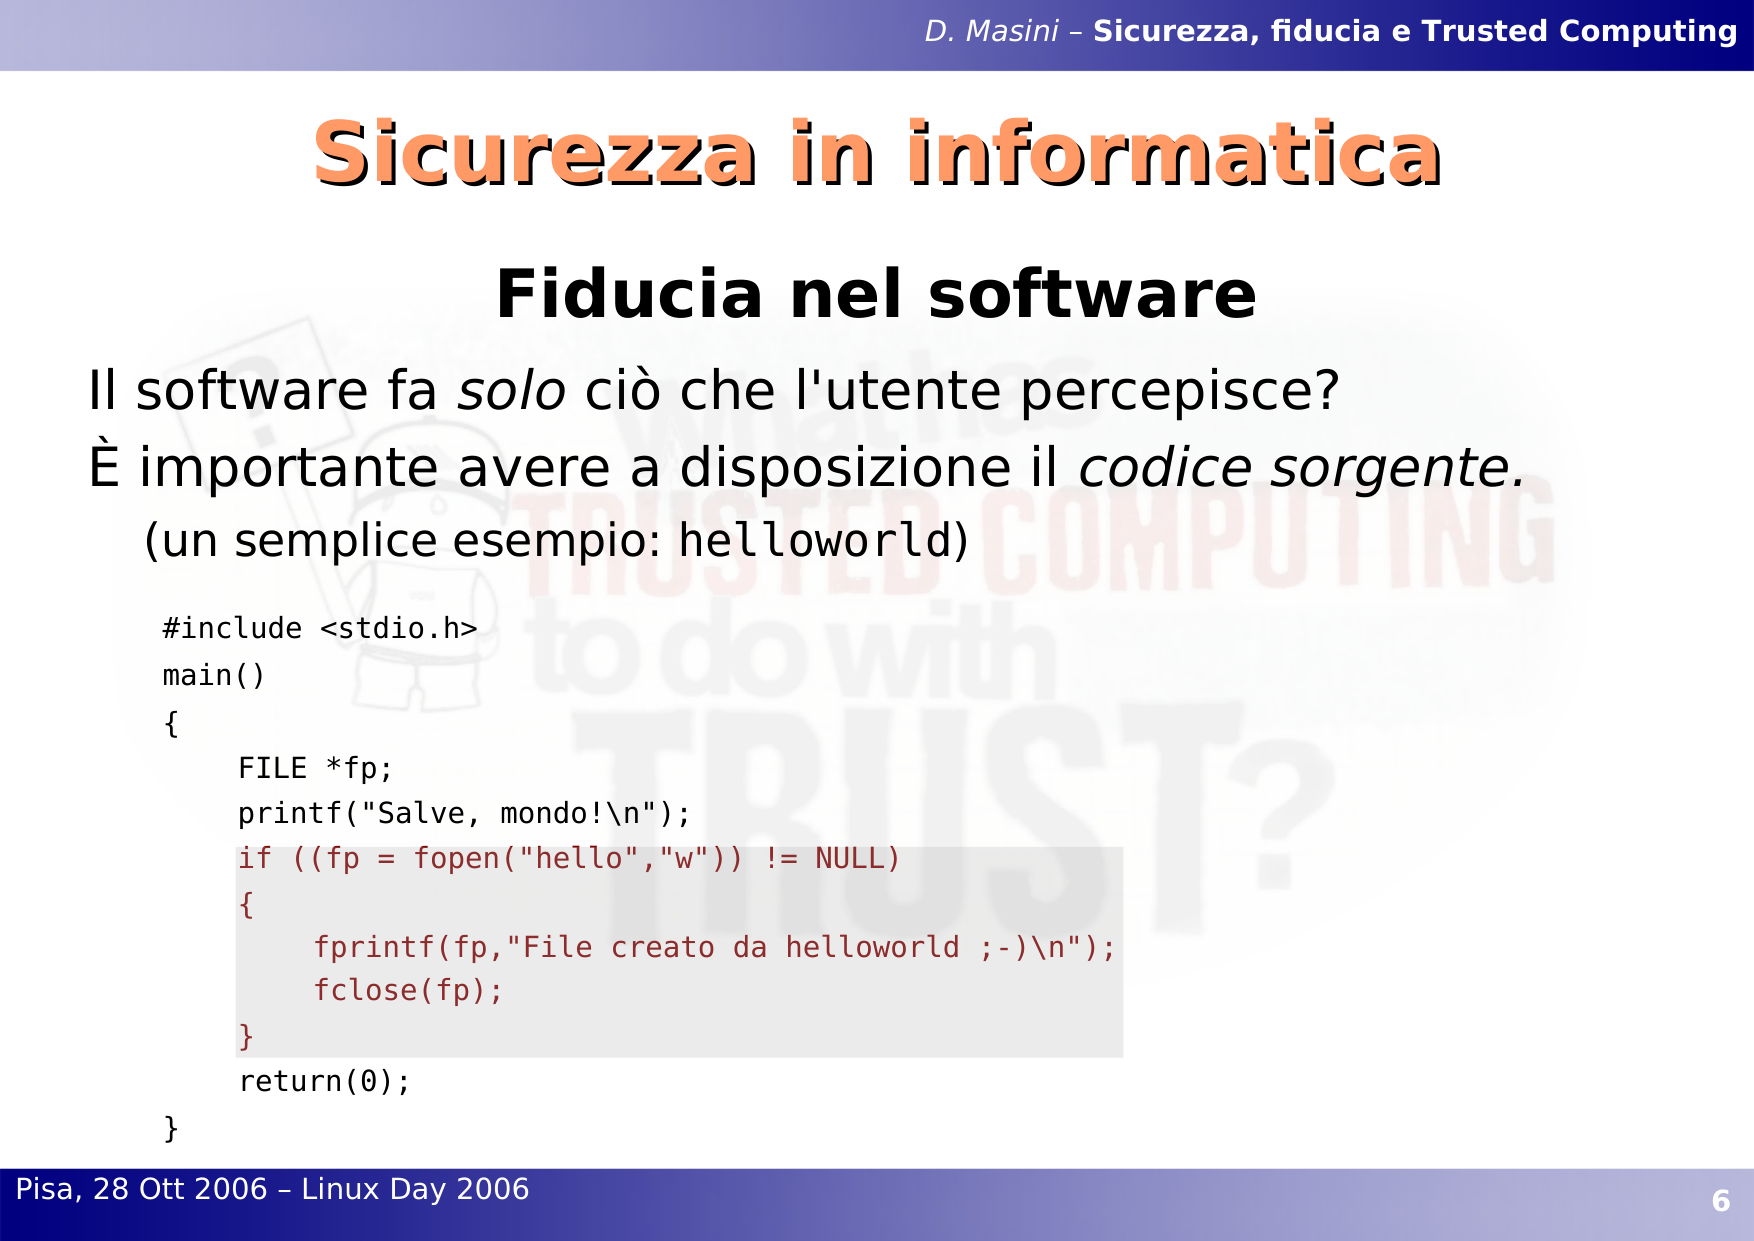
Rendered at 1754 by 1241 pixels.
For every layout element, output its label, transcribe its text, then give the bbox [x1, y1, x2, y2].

list Fiducia nel software Il software fa solo ciò che l'utente percepisce? È importante avere a disposizione il codice sorgente. (un semplice esempio: helloworld) #include <stdio.h> main() { FILE *fp; printf("Salve, mondo!\n"); if ((fp = fopen("hello","w")) != NULL) { fprintf(fp,"File creato da helloworld ;-)\n"); fclose(fp); } return(0); } [87, 258, 1667, 1149]
text_box Pisa, 28 Ott 2006 – Linux Day 2006 [0, 1175, 1314, 1234]
text_box [235, 846, 1124, 1058]
text_box D. Masini – Sicurezza, fiducia e Trusted Computing [602, 7, 1754, 63]
text_box <numero> [1641, 1185, 1732, 1223]
picture [0, 0, 1754, 1241]
title Sicurezza in informatica [87, 49, 1667, 257]
